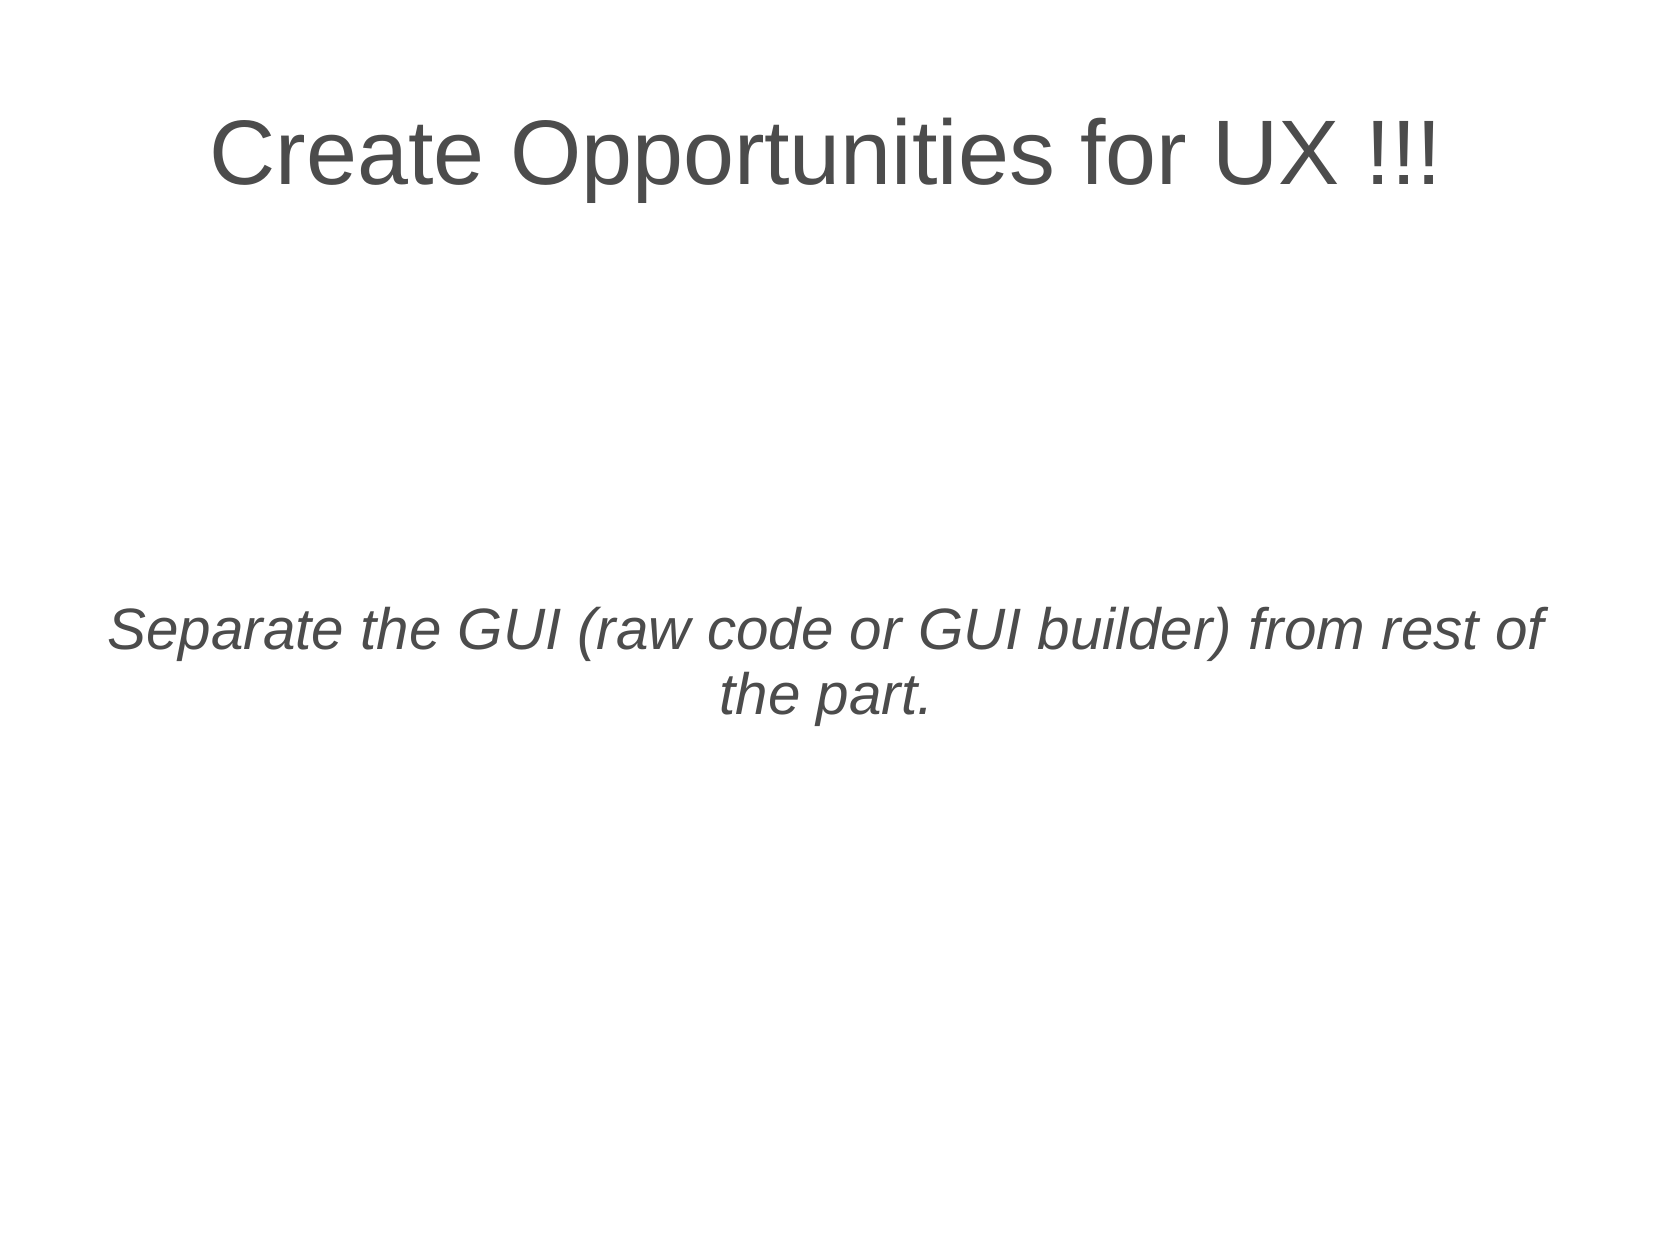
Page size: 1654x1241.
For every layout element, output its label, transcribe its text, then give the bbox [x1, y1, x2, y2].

title Create Opportunities for UX !!! [82, 56, 1571, 250]
subtitle Separate the GUI (raw code or GUI builder) from rest of the part. [82, 297, 1571, 1102]
